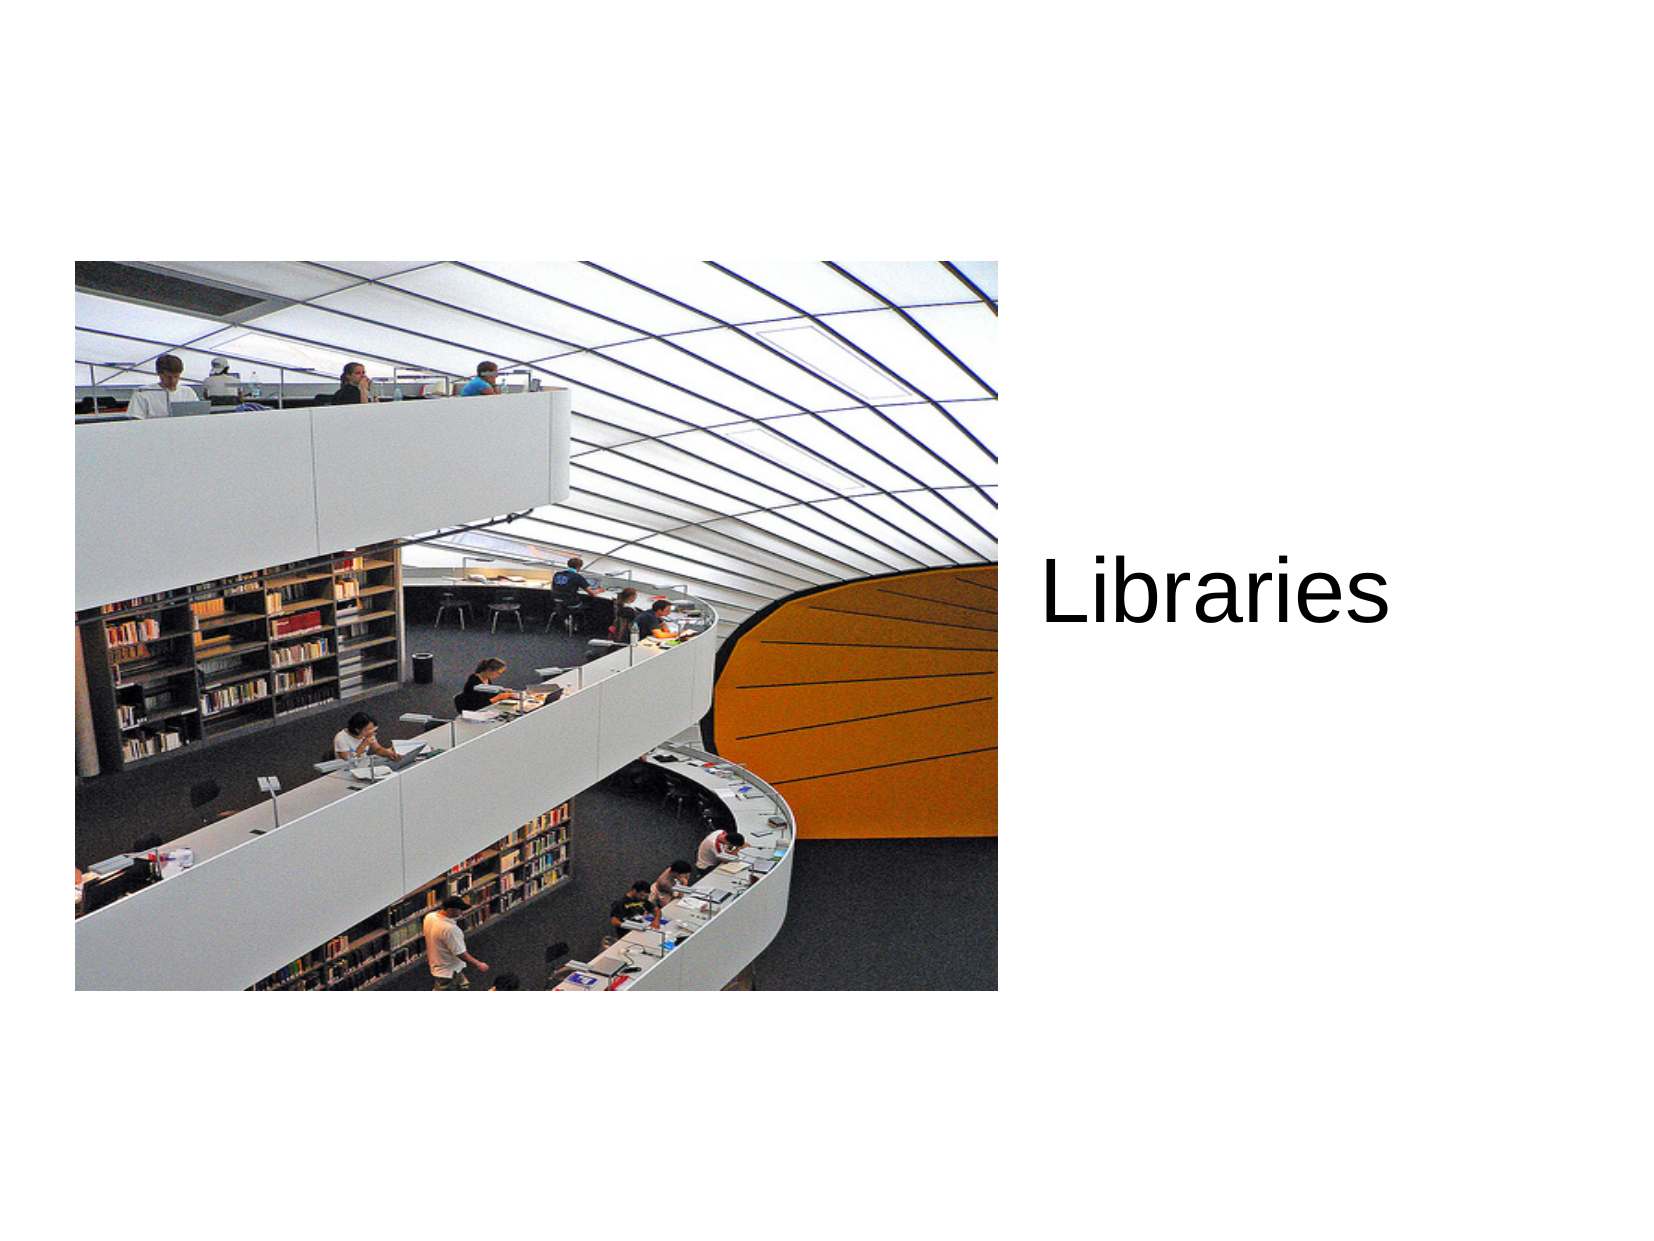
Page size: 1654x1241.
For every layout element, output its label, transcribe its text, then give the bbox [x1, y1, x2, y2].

title Libraries [825, 56, 1571, 1126]
picture [75, 261, 998, 991]
